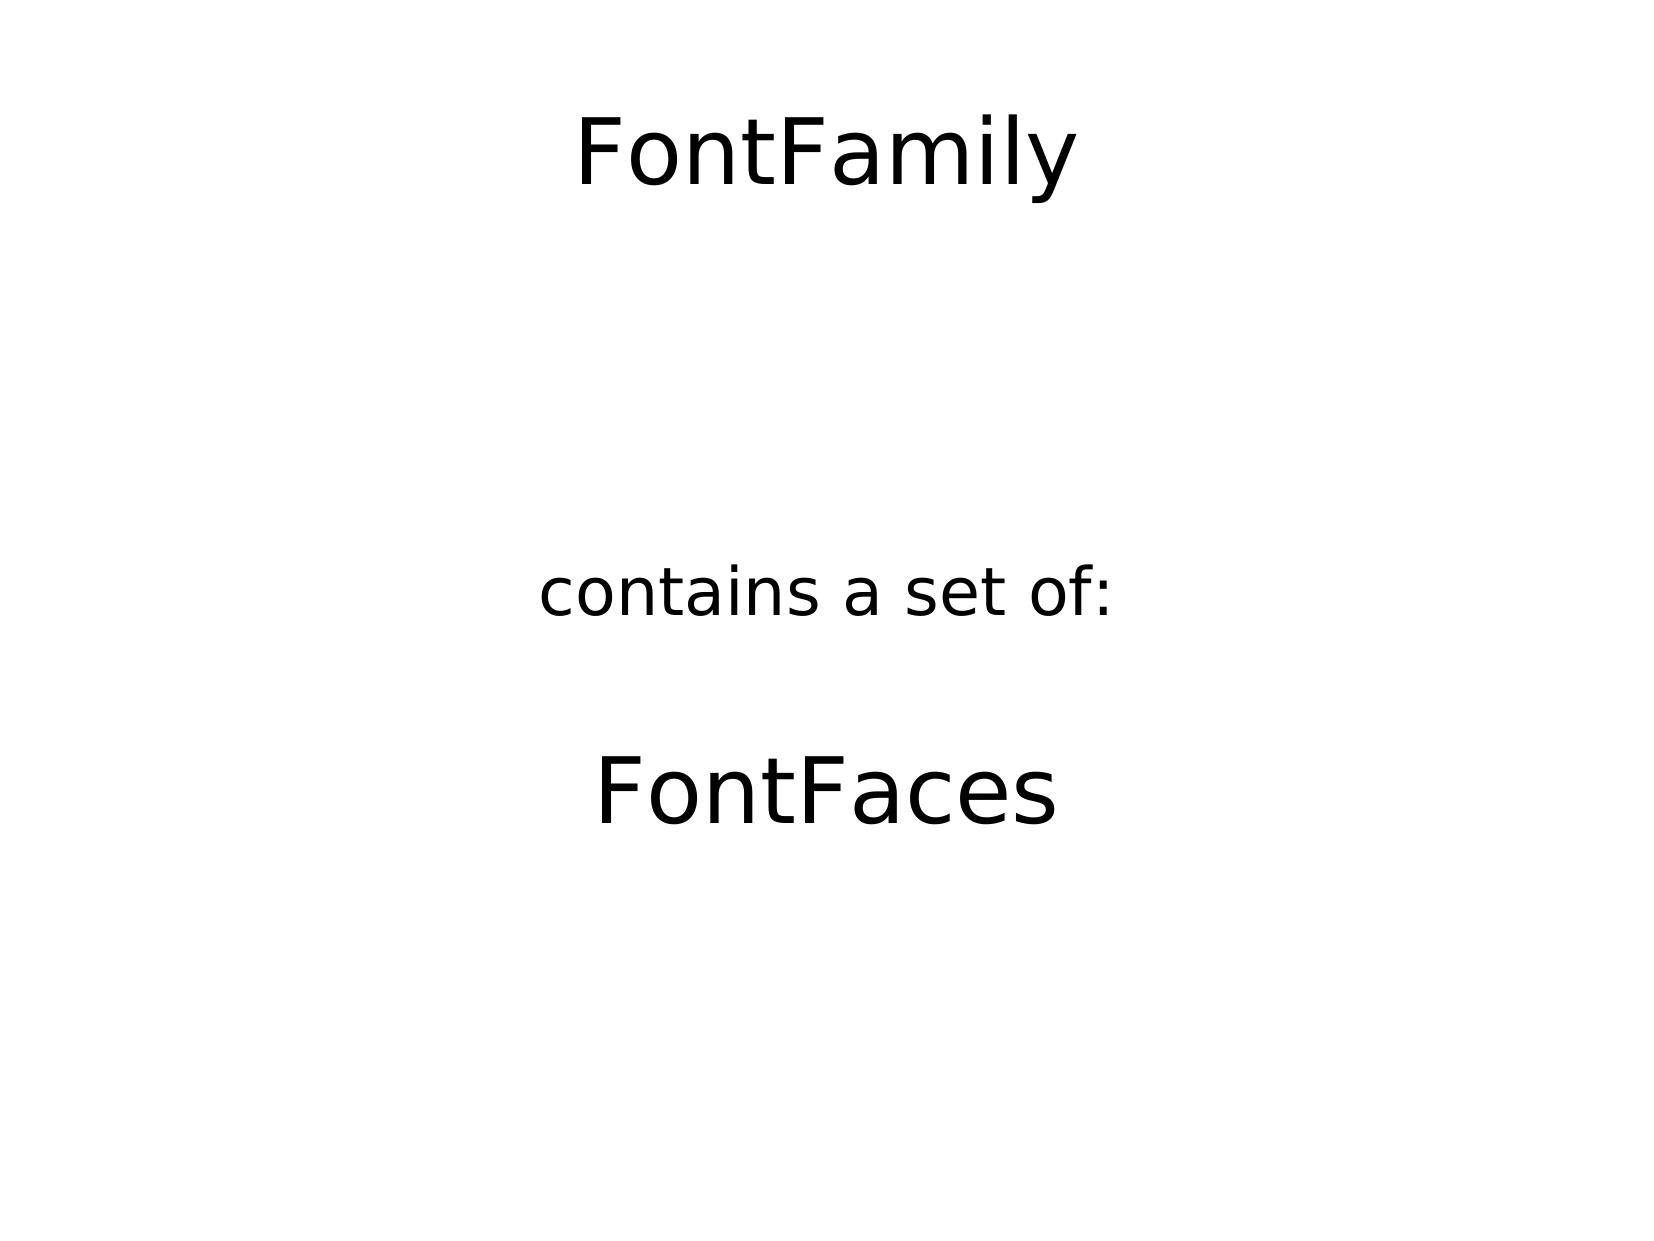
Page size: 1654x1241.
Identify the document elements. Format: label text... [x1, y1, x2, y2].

subtitle contains a set of: FontFaces [82, 297, 1571, 1102]
title FontFamily [82, 56, 1571, 250]
